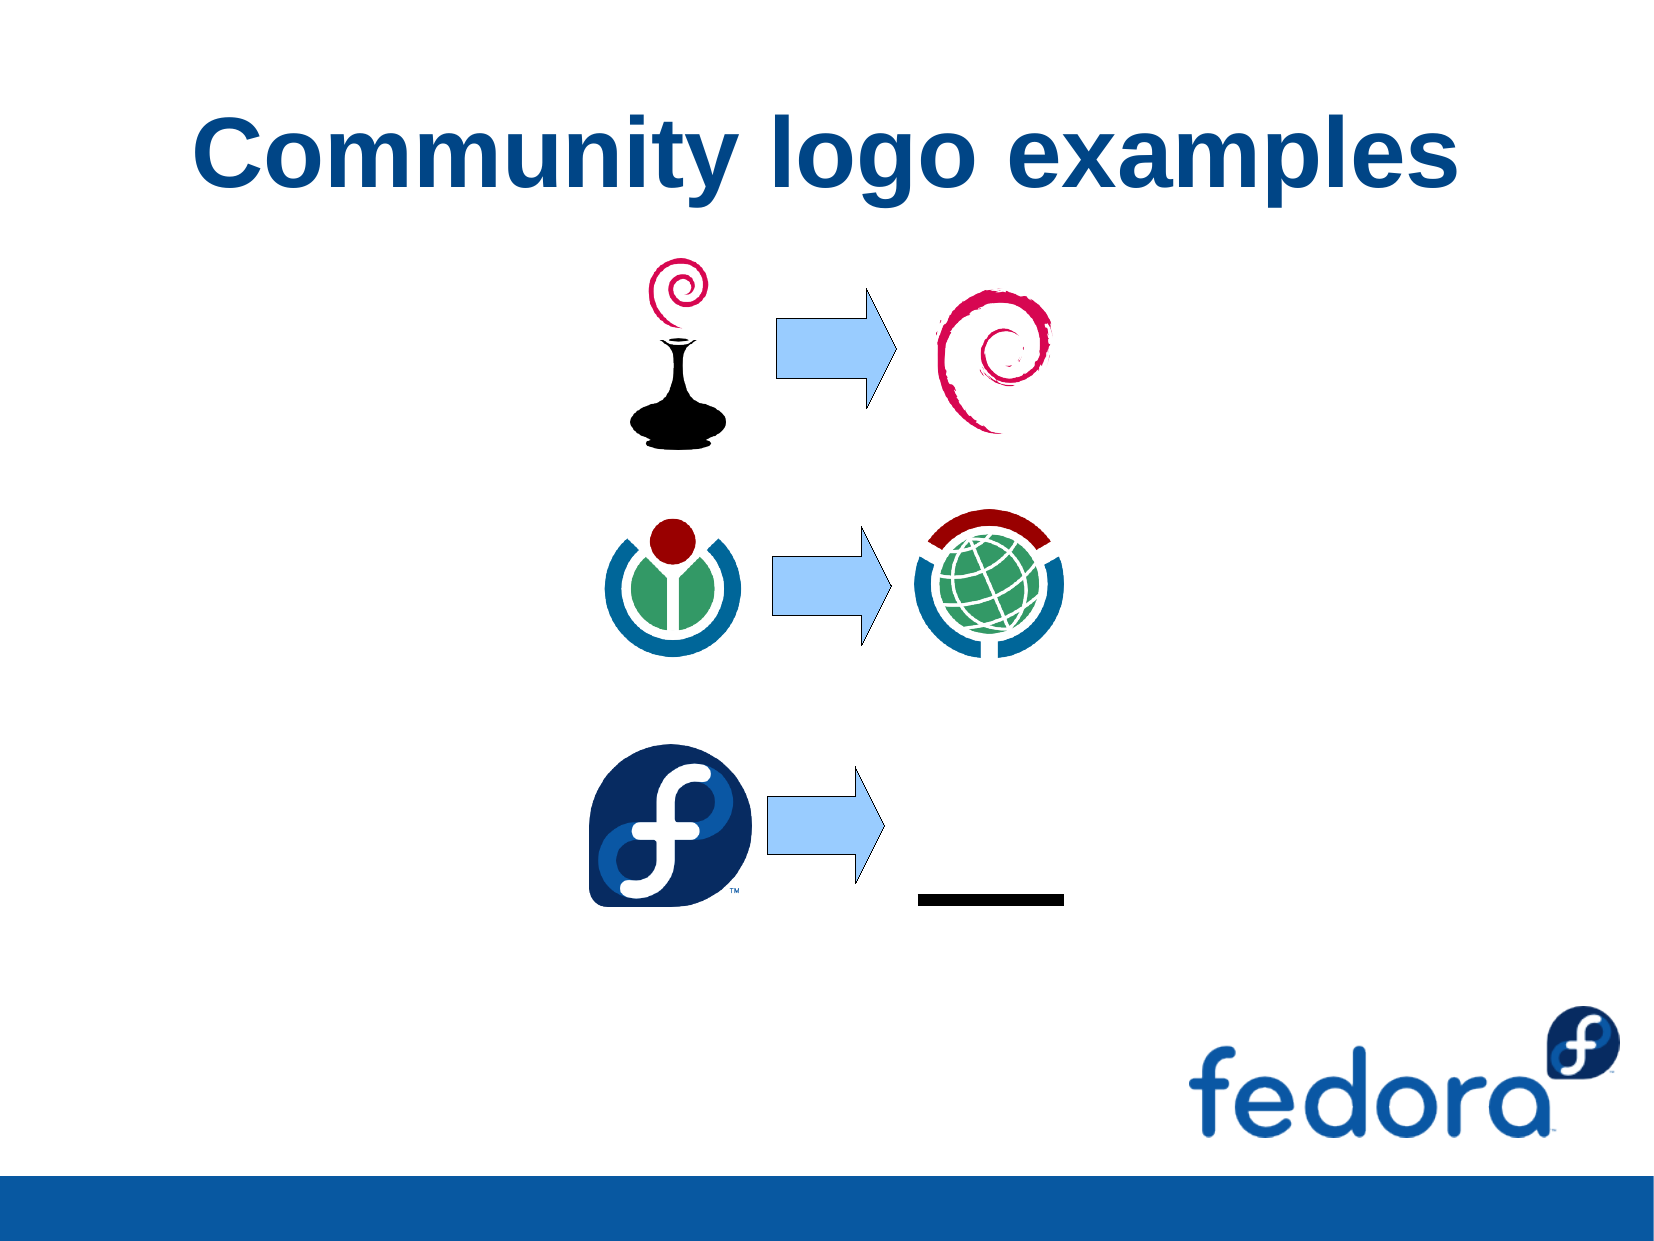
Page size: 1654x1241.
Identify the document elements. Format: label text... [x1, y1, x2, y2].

picture [914, 595, 973, 658]
picture [1189, 1006, 1620, 1138]
picture [589, 744, 752, 907]
picture [1006, 599, 1064, 658]
picture [936, 288, 1053, 434]
picture [630, 258, 726, 451]
picture [0, 1176, 1654, 1241]
picture [598, 514, 747, 663]
picture [914, 509, 1064, 658]
title Community logo examples [82, 49, 1571, 257]
text_box [772, 526, 892, 646]
text_box [776, 288, 897, 409]
text_box [767, 766, 885, 884]
